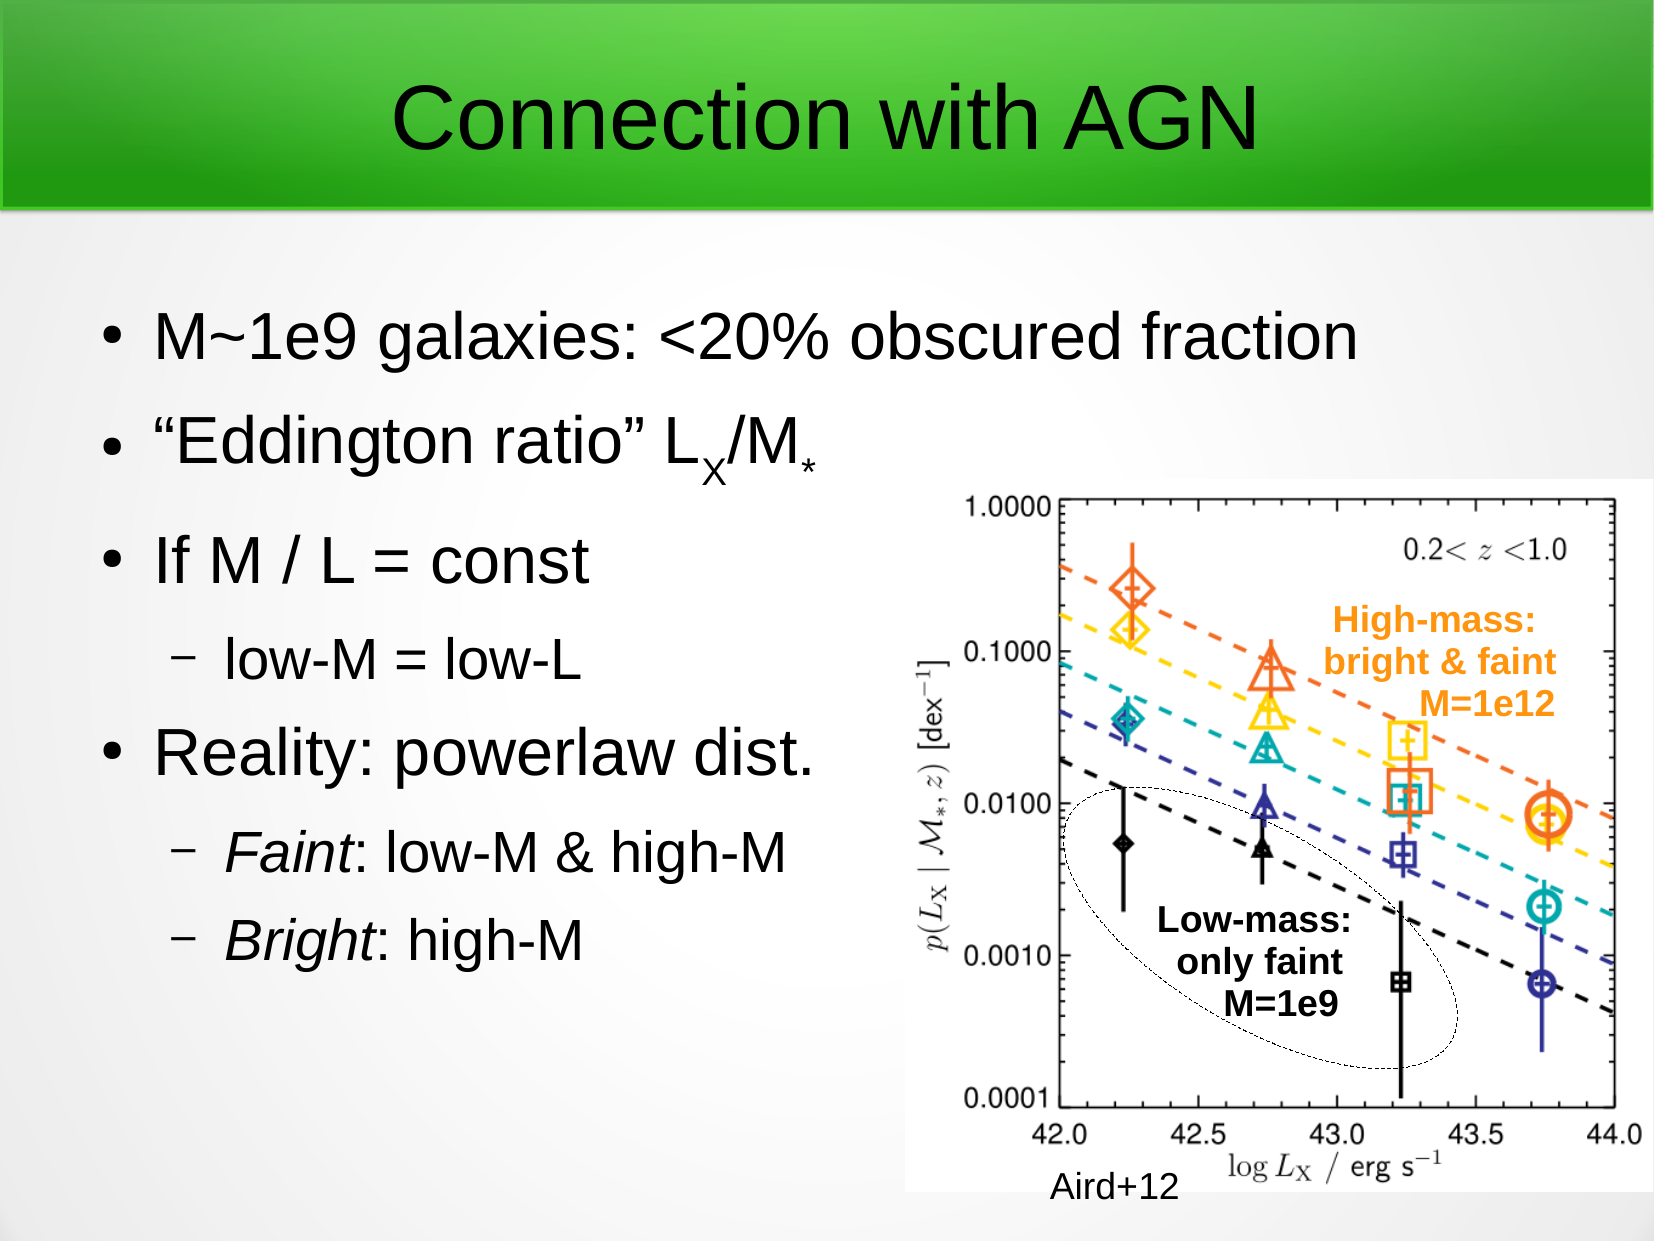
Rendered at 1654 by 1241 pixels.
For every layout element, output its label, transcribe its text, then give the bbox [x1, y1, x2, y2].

picture [905, 479, 1654, 1192]
text_box Aird+12 [1035, 1158, 1336, 1216]
title Connection with AGN [82, 47, 1571, 189]
text_box High-mass: bright & faint M=1e12 [1245, 591, 1636, 732]
list M~1e9 galaxies: <20% obscured fraction “Eddington ratio” LX/M* If M / L = const low-M = low-L Reality: powerlaw dist. Faint: low-M & high-M Bright: high-M [82, 299, 1571, 1036]
text_box Low-mass: only faint M=1e9 [1065, 891, 1456, 1074]
